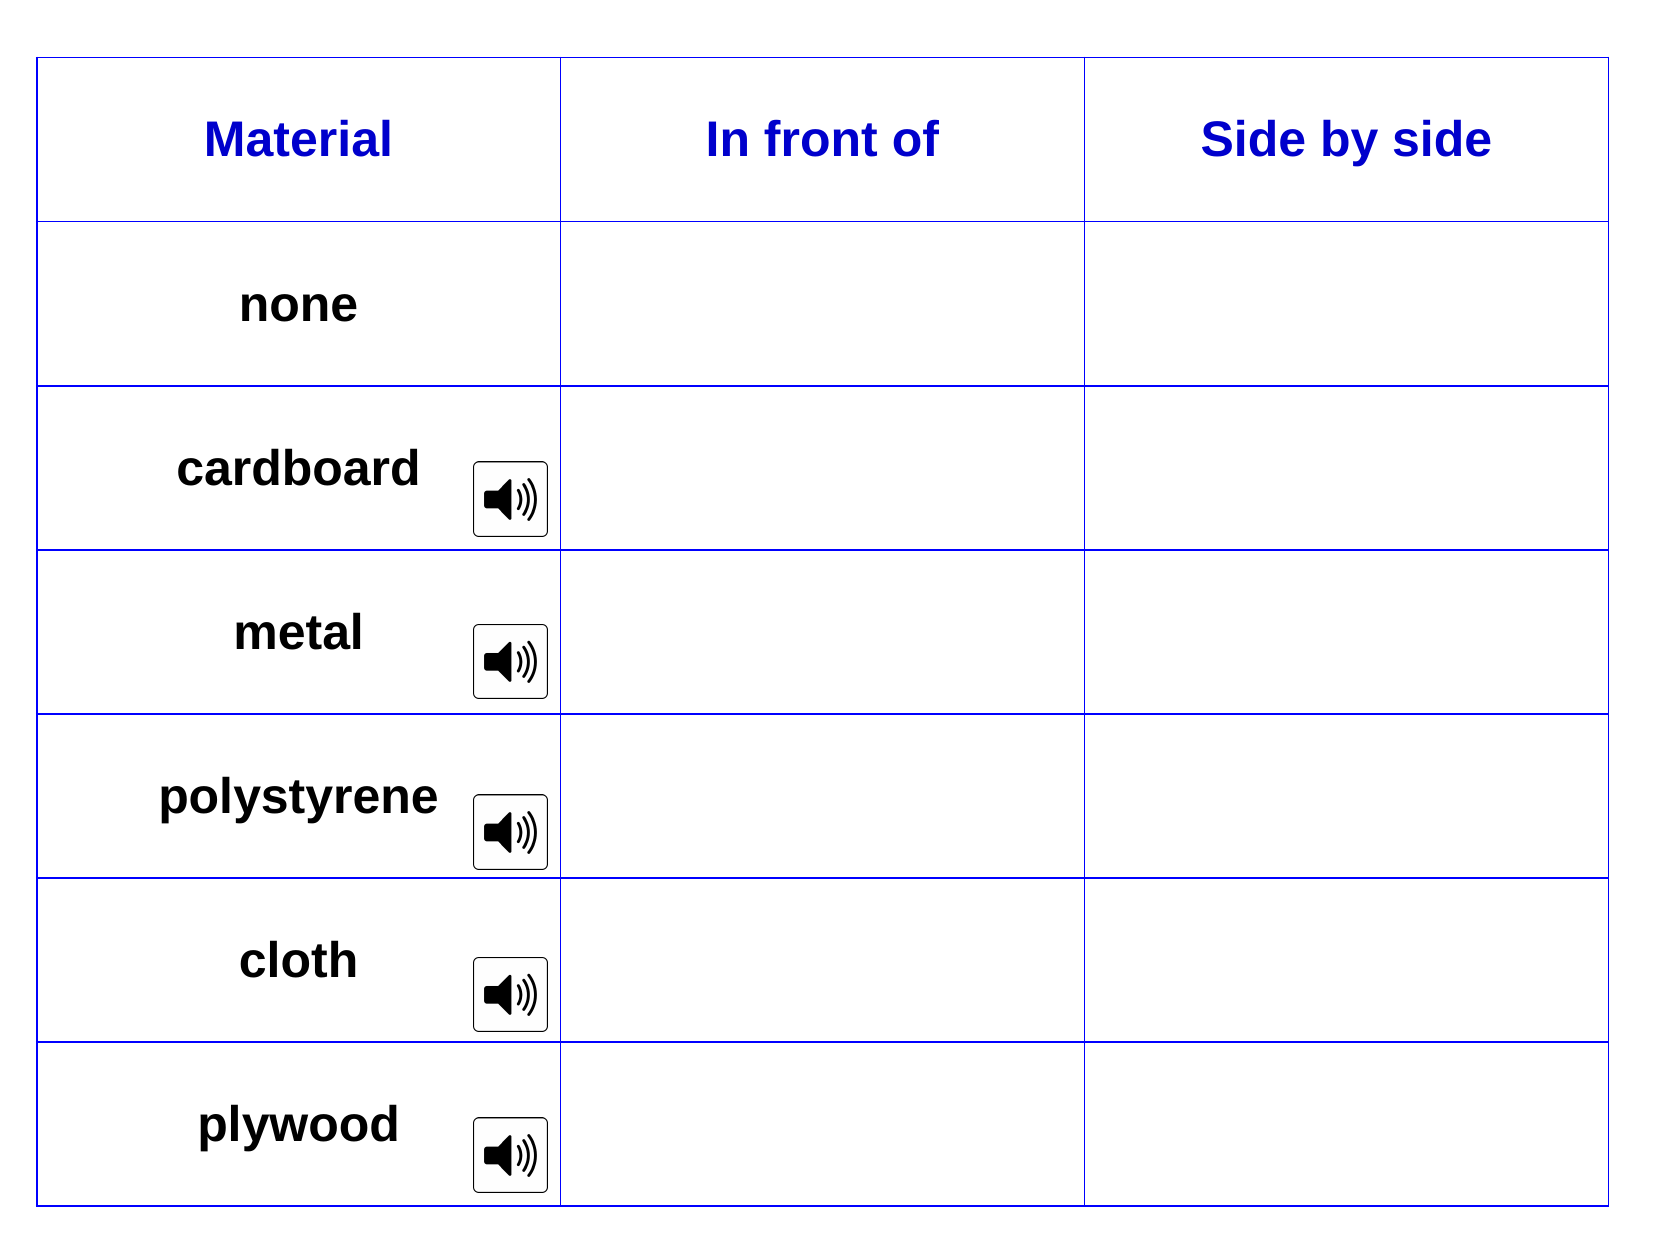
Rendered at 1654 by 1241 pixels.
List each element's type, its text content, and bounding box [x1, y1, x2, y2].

table_cell [561, 1043, 1084, 1205]
table_cell polystyrene [38, 715, 560, 877]
table_cell [561, 387, 1084, 549]
table_cell [1085, 1043, 1608, 1205]
table_cell plywood [38, 1043, 560, 1205]
table_cell metal [38, 551, 560, 713]
picture [473, 461, 548, 537]
table_header Material [38, 58, 560, 221]
table_cell [561, 715, 1084, 877]
table_cell [1085, 715, 1608, 877]
picture [473, 624, 548, 699]
table_cell [1085, 222, 1608, 385]
table_header In front of [561, 58, 1084, 221]
table_cell [561, 551, 1084, 713]
table_cell [1085, 387, 1608, 549]
table_cell none [38, 222, 560, 385]
table_header Side by side [1085, 58, 1608, 221]
table_cell [1085, 879, 1608, 1041]
picture [473, 794, 548, 870]
table_cell [561, 222, 1084, 385]
picture [473, 957, 548, 1032]
table_cell [561, 879, 1084, 1041]
table_cell [1085, 551, 1608, 713]
picture [473, 1117, 548, 1193]
table_cell cloth [38, 879, 560, 1041]
table_cell cardboard [38, 387, 560, 549]
